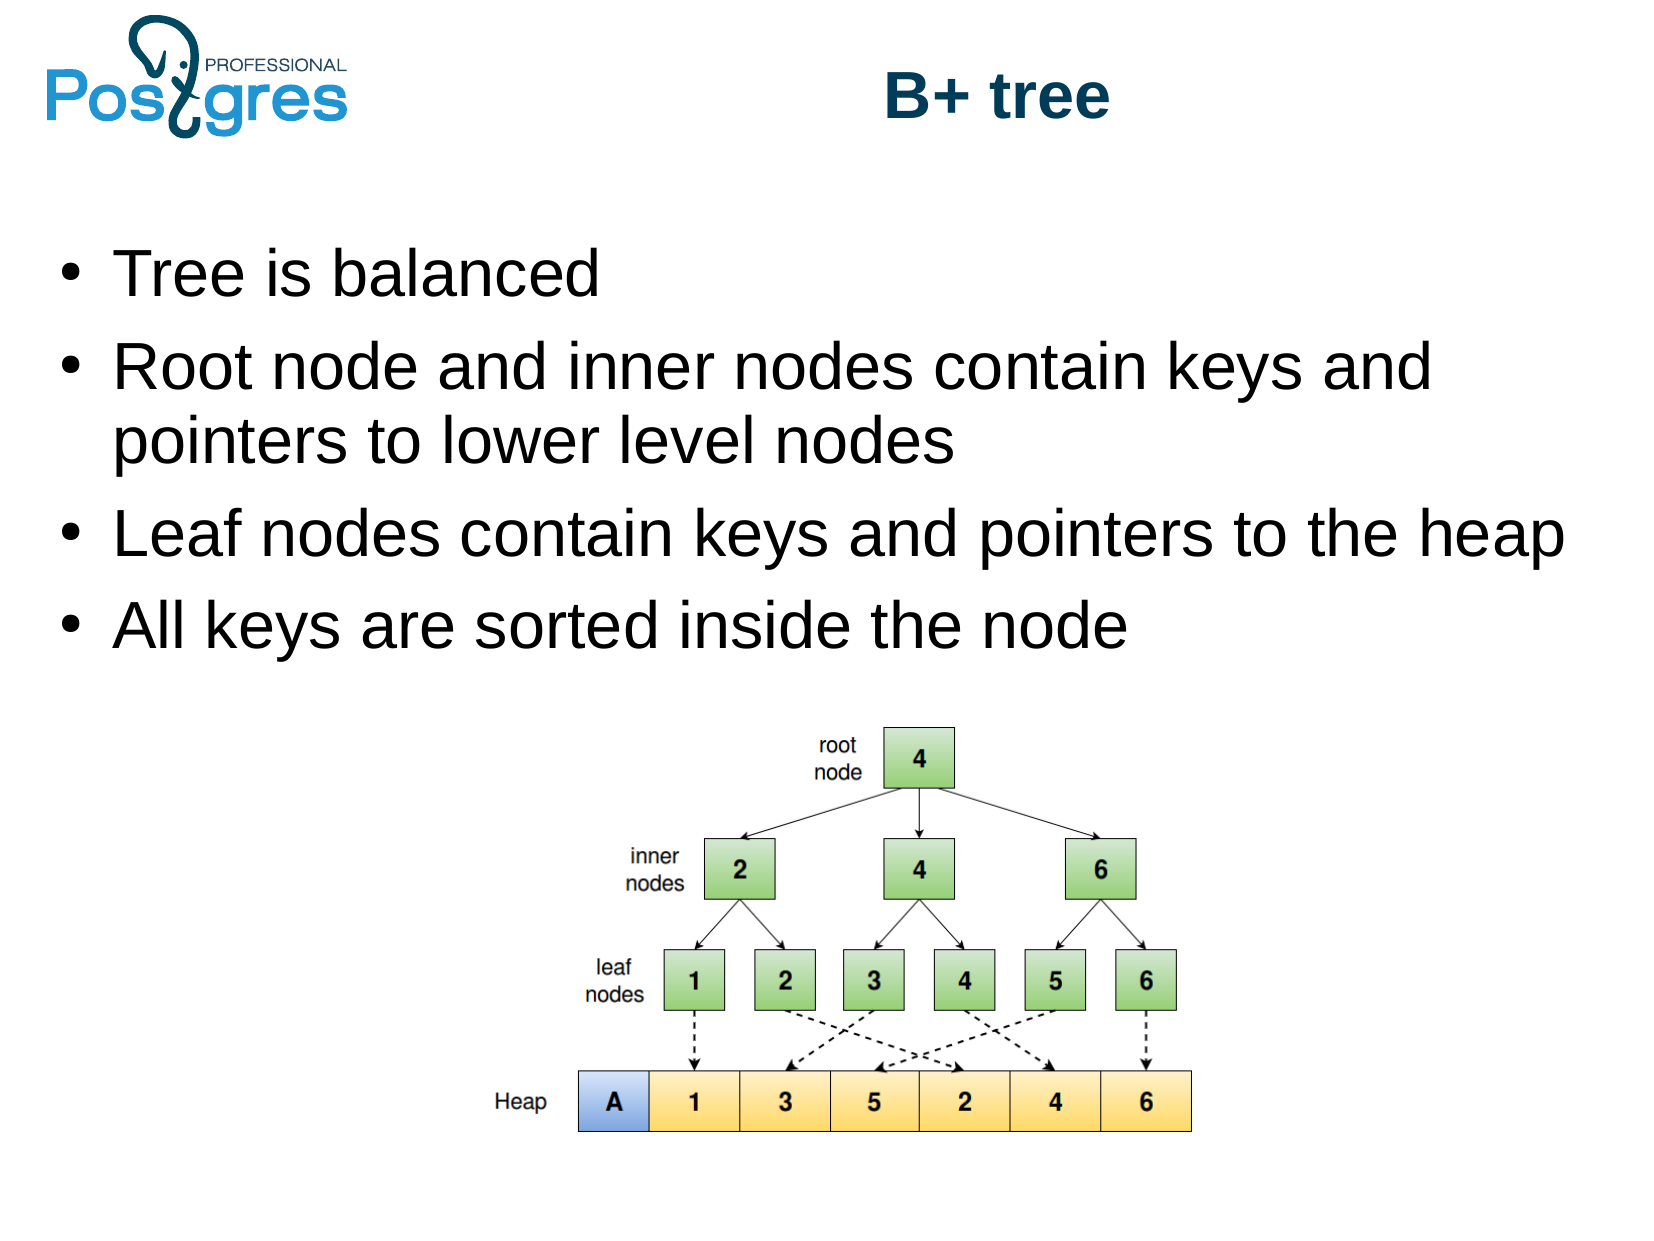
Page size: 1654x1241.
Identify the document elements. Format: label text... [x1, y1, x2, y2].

title B+ tree [389, 49, 1607, 142]
list Tree is balanced Root node and inner nodes contain keys and pointers to lower level nodes Leaf nodes contain keys and pointers to the heap All keys are sorted inside the node [41, 236, 1601, 1193]
picture [461, 726, 1193, 1133]
